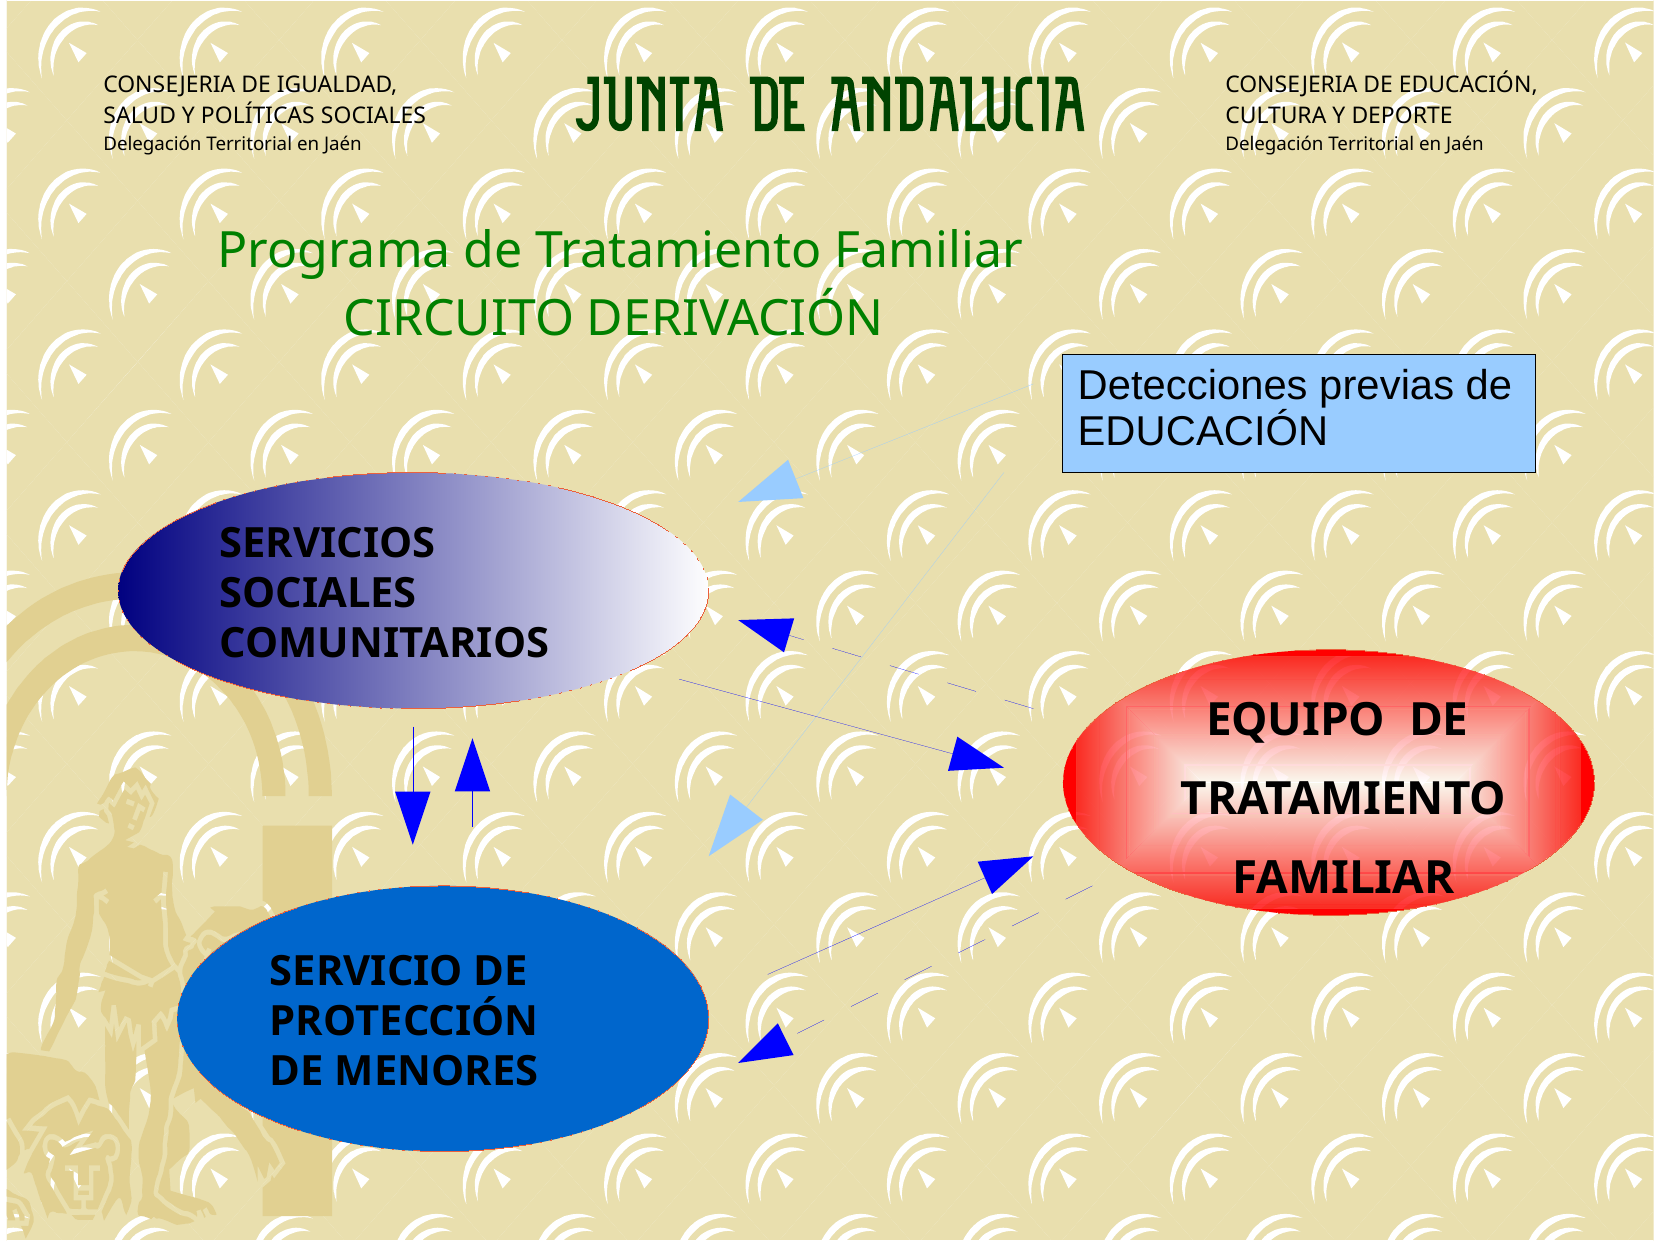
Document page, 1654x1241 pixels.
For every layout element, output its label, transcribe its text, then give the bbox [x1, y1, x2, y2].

text_box [1062, 722, 1092, 843]
text_box [1184, 894, 1474, 916]
text_box SERVICIO DE PROTECCIÓN DE MENORES [177, 885, 709, 1152]
text_box EQUIPO DE TRATAMIENTO FAMILIAR [1092, 679, 1595, 894]
picture [6, 0, 1654, 1241]
text_box SERVICIOS SOCIALES COMUNITARIOS [118, 472, 709, 709]
text_box CONSEJERIA DE IGUALDAD, SALUD Y POLÍTICAS SOCIALES Delegación Territorial en Jaén [88, 60, 464, 148]
text_box Programa de Tratamiento Familiar CIRCUITO DERIVACIÓN [88, 206, 1153, 343]
text_box [1162, 649, 1496, 679]
text_box CONSEJERIA DE EDUCACIÓN, CULTURA Y DEPORTE Delegación Territorial en Jaén [1210, 60, 1575, 148]
text_box [1062, 463, 1536, 473]
text_box Detecciones previas de EDUCACIÓN [1062, 354, 1536, 463]
